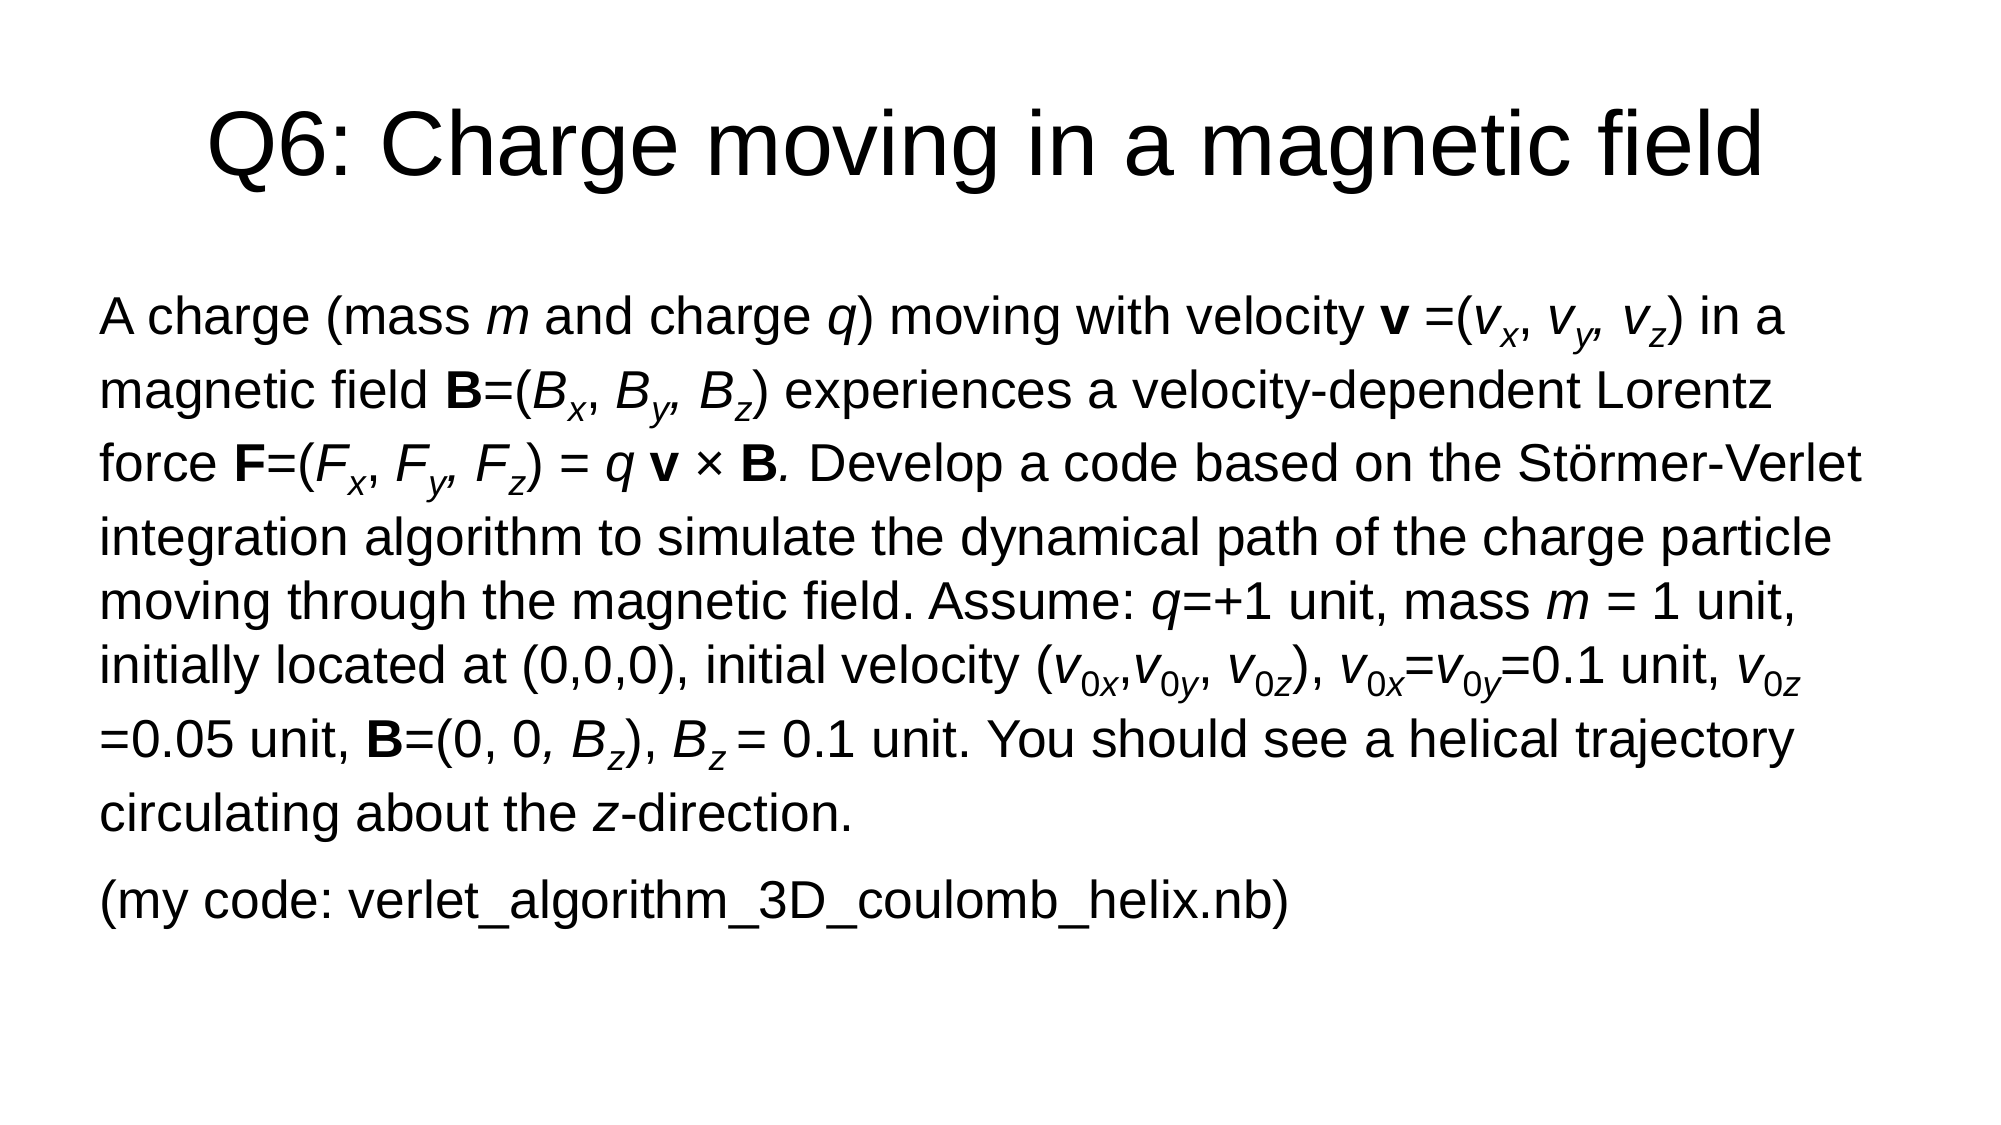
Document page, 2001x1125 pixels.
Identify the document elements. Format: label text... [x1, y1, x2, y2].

title Q6: Charge moving in a magnetic field [99, 44, 1900, 233]
list A charge (mass m and charge q) moving with velocity v =(vx, vy, vz) in a magnetic field B=(Bx, By, Bz) experiences a velocity-dependent Lorentz force F=(Fx, Fy, Fz) = q v × B. Develop a code based on the Störmer-Verlet integration algorithm to simulate the dynamical path of the charge particle moving through the magnetic field. Assume: q=+1 unit, mass m = 1 unit, initially located at (0,0,0), initial velocity (v0x,v0y, v0z), v0x=v0y=0.1 unit, v0z =0.05 unit, B=(0, 0, Bz), Bz = 0.1 unit. You should see a helical trajectory circulating about the z-direction. (my code: verlet_algorithm_3D_coulomb_helix.nb) [99, 280, 1900, 934]
